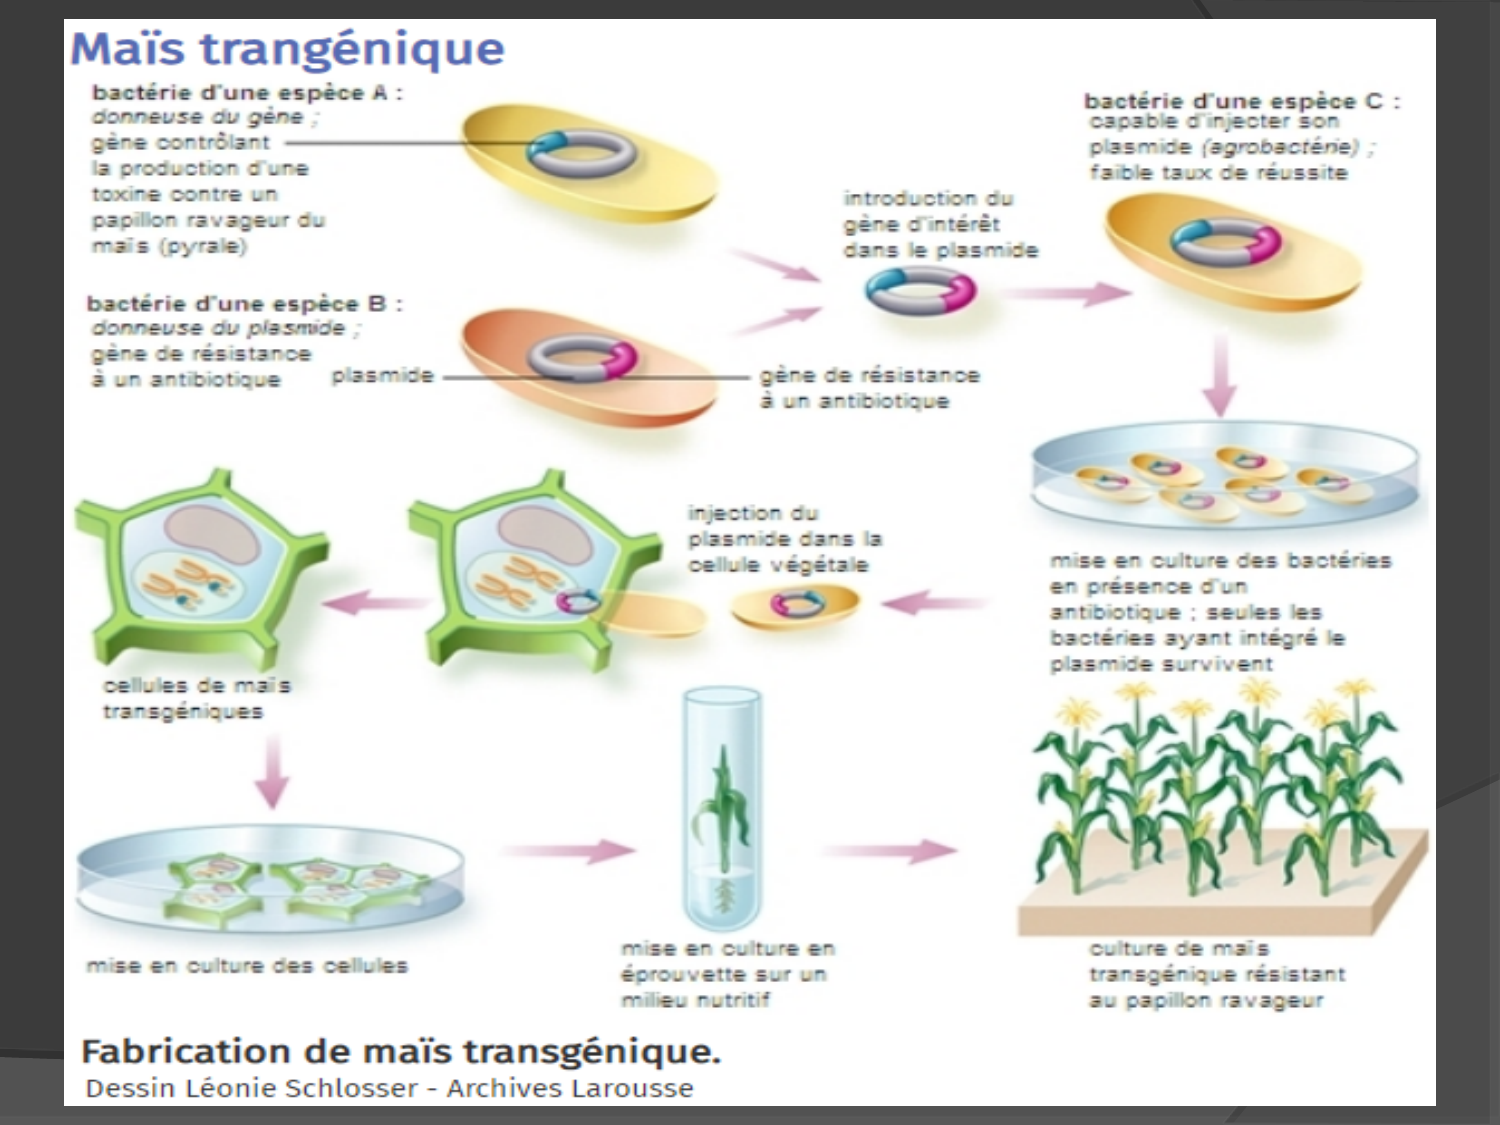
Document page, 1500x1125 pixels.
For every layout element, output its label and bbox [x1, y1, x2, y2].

picture [64, 19, 1436, 1106]
